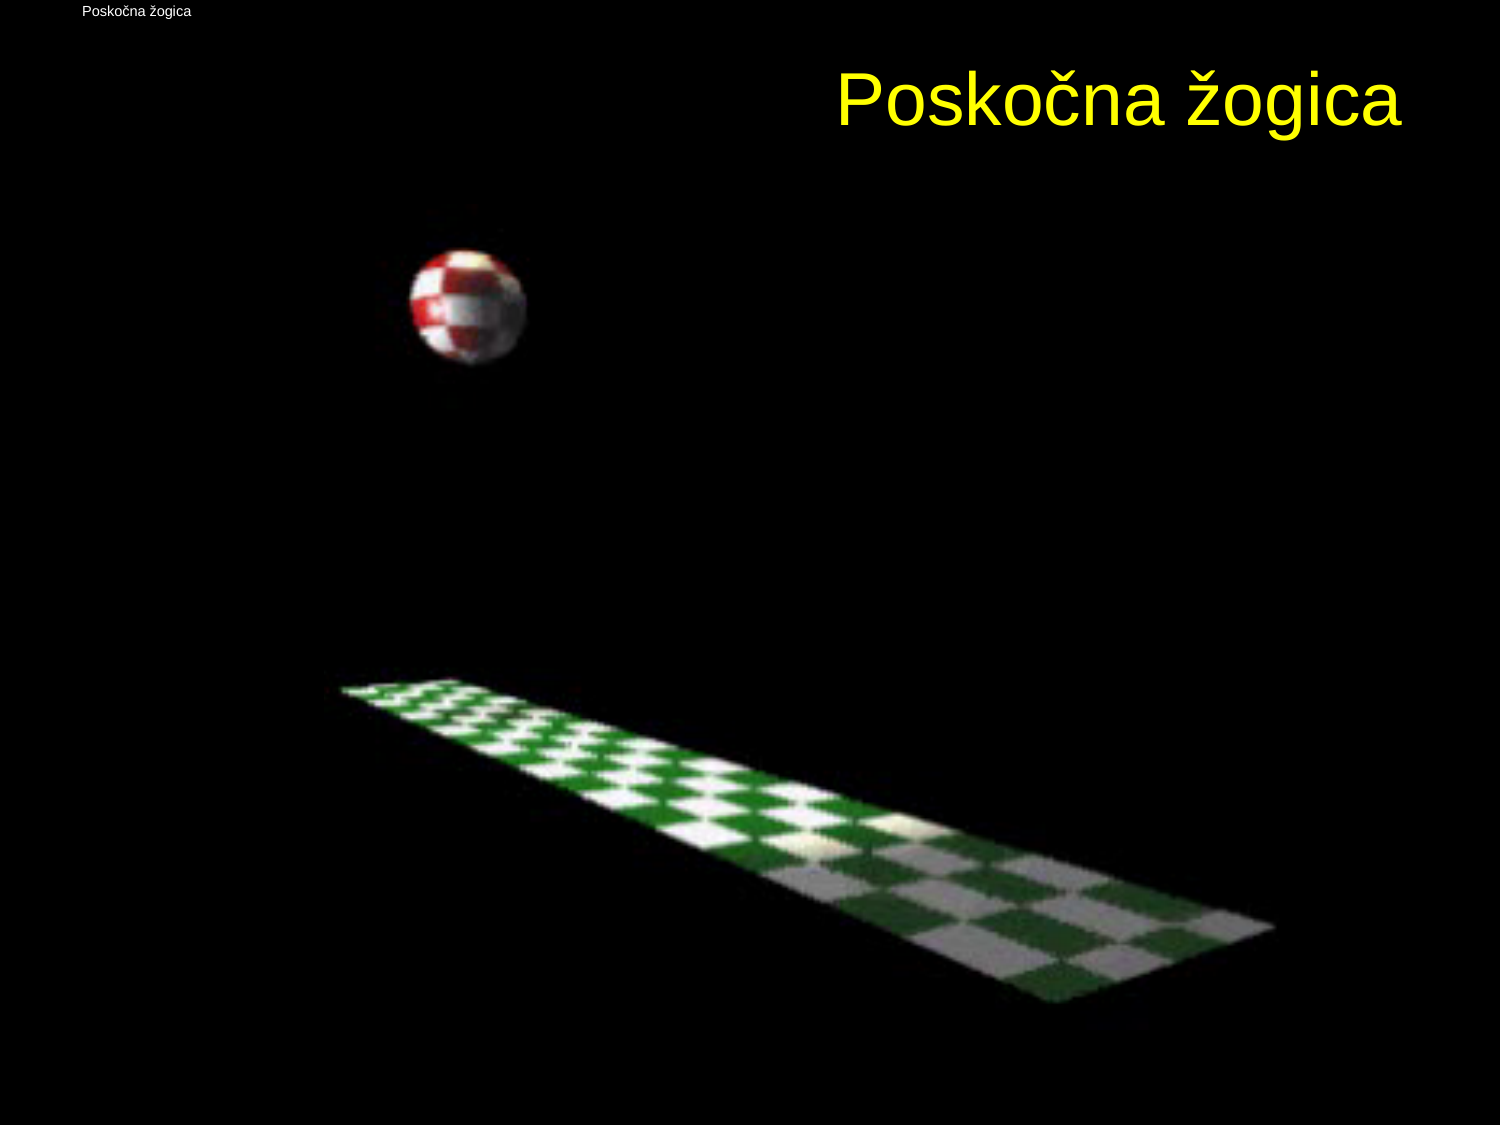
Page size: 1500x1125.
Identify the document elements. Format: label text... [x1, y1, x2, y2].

title Poskočna žogica [0, 0, 274, 28]
text_box Poskočna žogica [820, 42, 1418, 149]
picture [324, 204, 1306, 1030]
